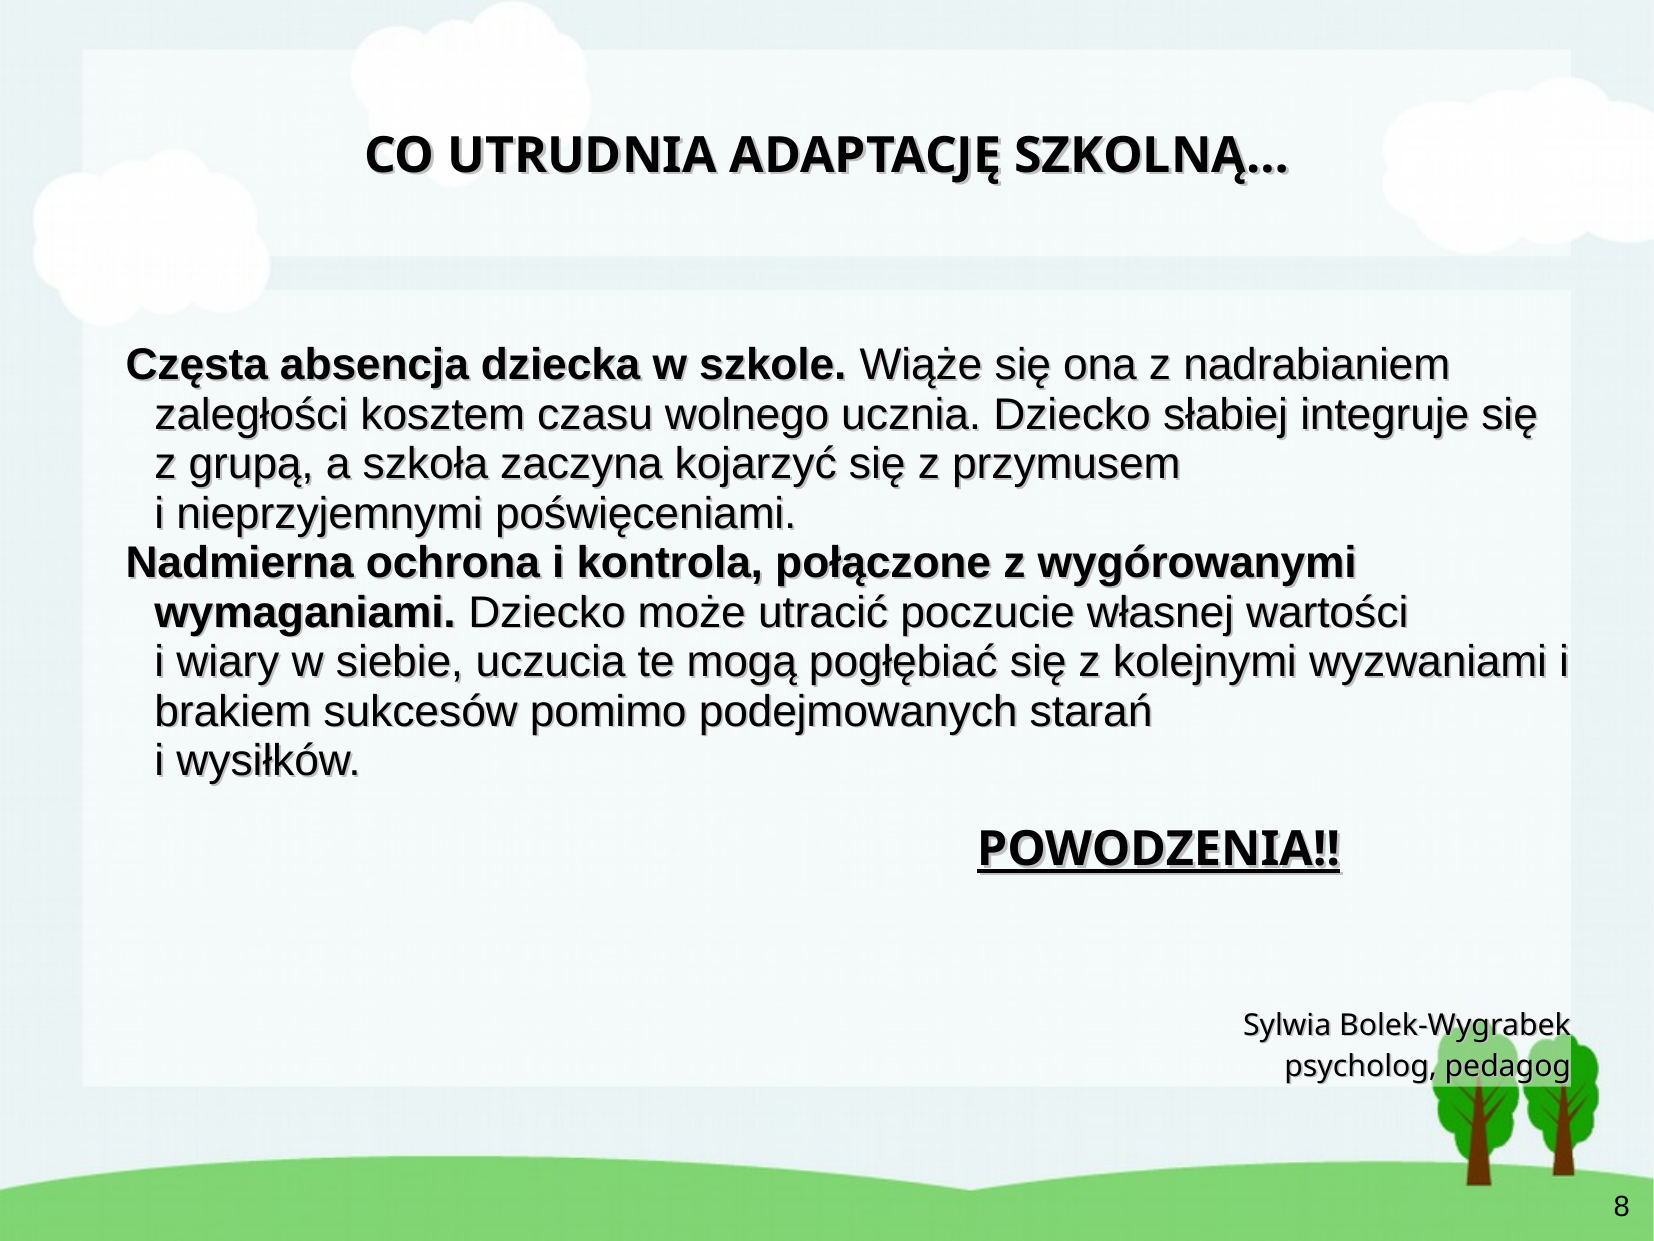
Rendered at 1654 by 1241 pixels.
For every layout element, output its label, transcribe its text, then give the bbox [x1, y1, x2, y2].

picture [0, 0, 1654, 1241]
title CO UTRUDNIA ADAPTACJĘ SZKOLNĄ… [82, 49, 1571, 257]
list Częsta absencja dziecka w szkole. Wiąże się ona z nadrabianiem zaległości kosztem czasu wolnego ucznia. Dziecko słabiej integruje się z grupą, a szkoła zaczyna kojarzyć się z przymusem i nieprzyjemnymi poświęceniami. Nadmierna ochrona i kontrola, połączone z wygórowanymi wymaganiami. Dziecko może utracić poczucie własnej wartości i wiary w siebie, uczucia te mogą pogłębiać się z kolejnymi wyzwaniami i brakiem sukcesów pomimo podejmowanych starań i wysiłków. POWODZENIA!! Sylwia Bolek-Wygrabek psycholog, pedagog [82, 290, 1571, 1087]
